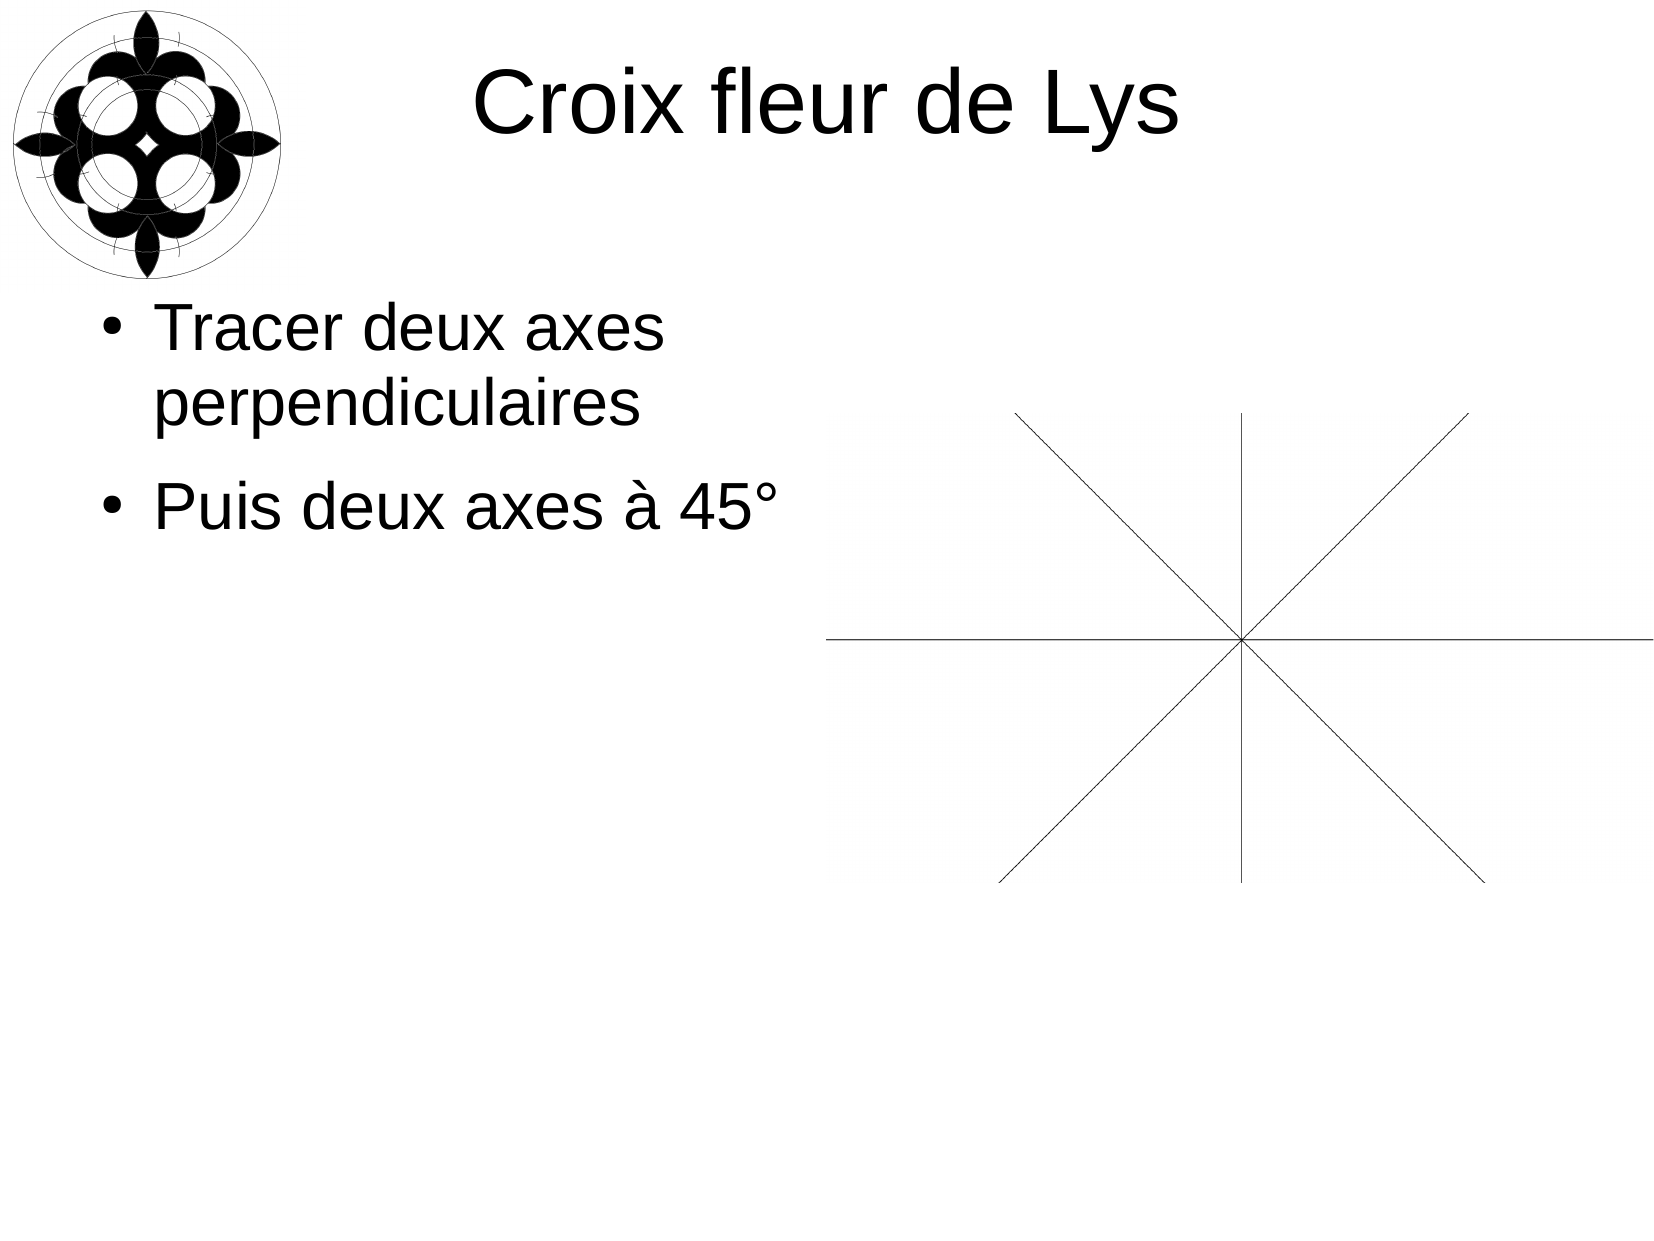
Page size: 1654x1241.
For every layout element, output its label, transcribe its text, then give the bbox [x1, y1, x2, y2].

title Croix fleur de Lys [306, 50, 1571, 256]
picture [0, 0, 306, 293]
list Tracer deux axes perpendiculaires Puis deux axes à 45° [82, 290, 809, 1094]
picture [826, 413, 1654, 883]
